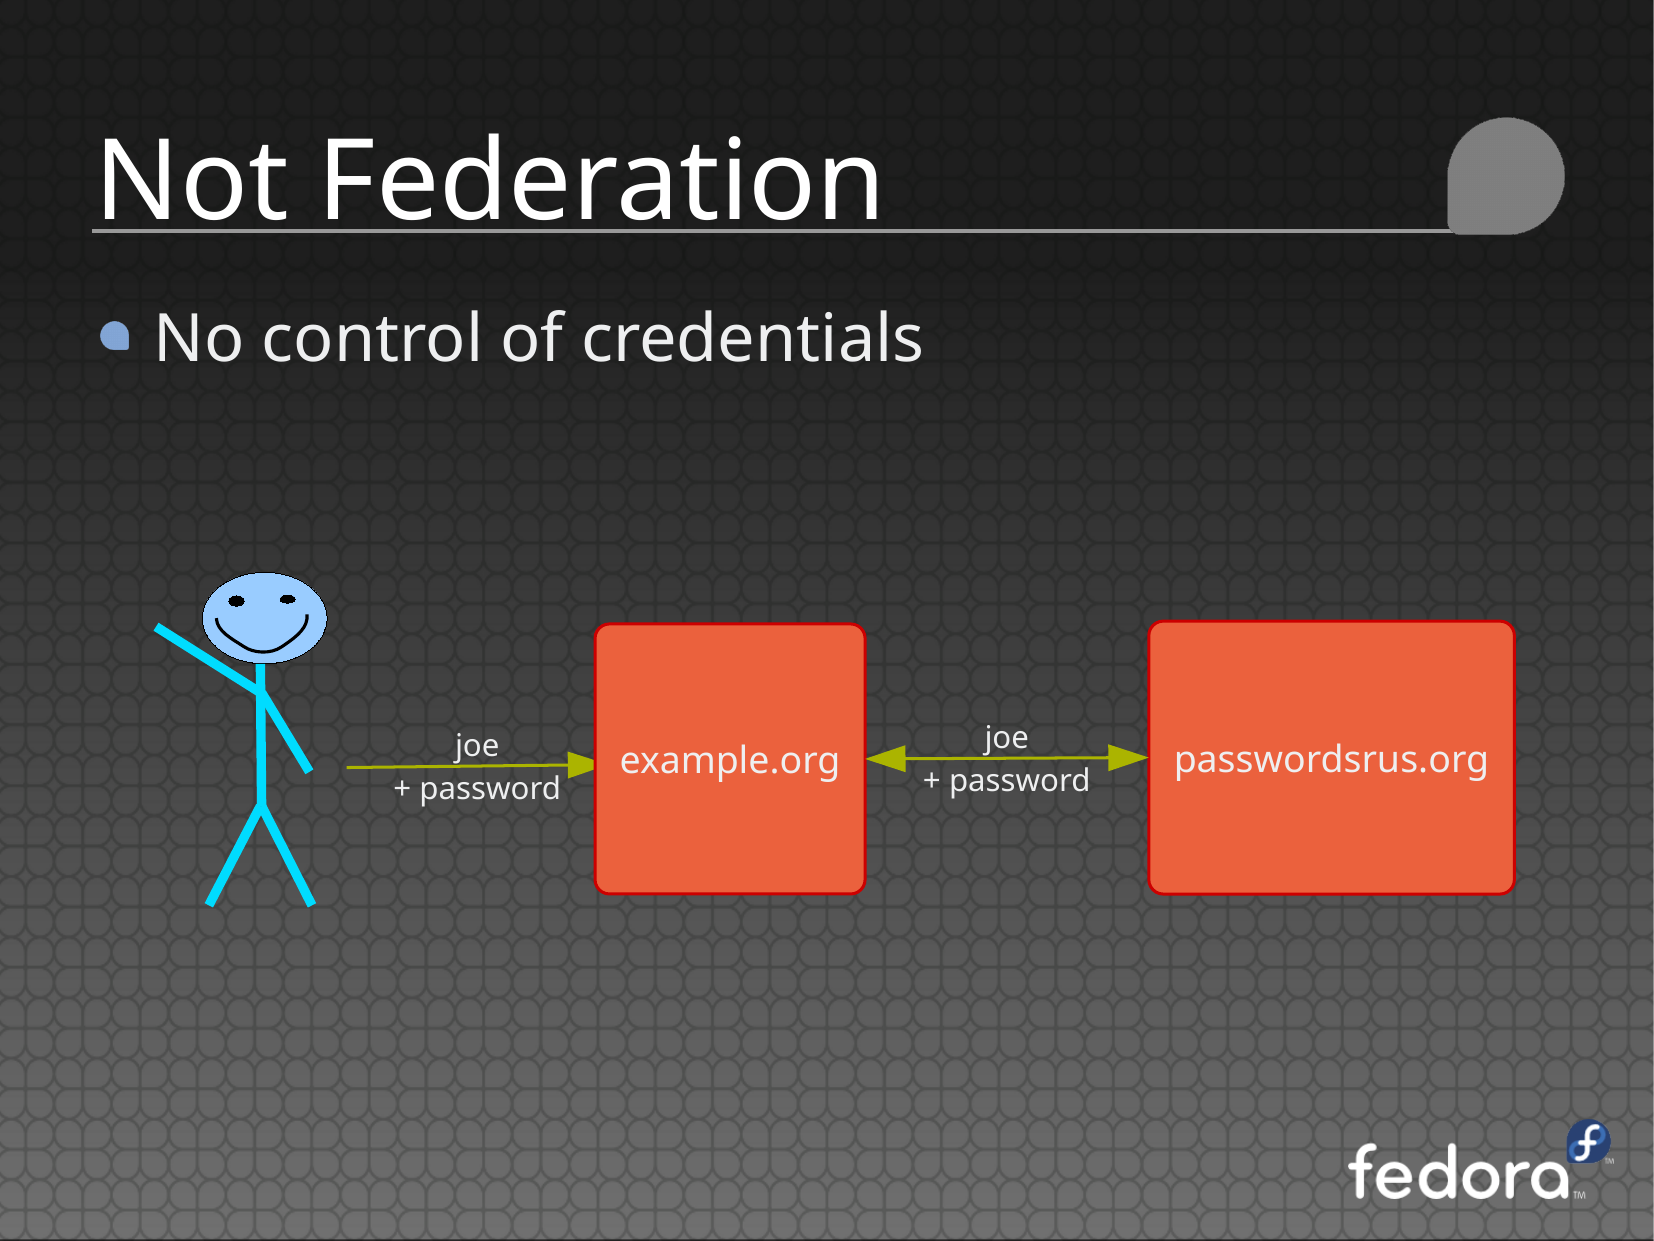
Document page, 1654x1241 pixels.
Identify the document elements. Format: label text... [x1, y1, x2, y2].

text_box [202, 572, 328, 664]
text_box example.org [595, 623, 866, 894]
text_box passwordsrus.org [1148, 621, 1515, 895]
picture [0, 0, 1654, 1241]
list No control of credentials [82, 290, 1571, 1094]
title Not Federation [94, 100, 1426, 251]
